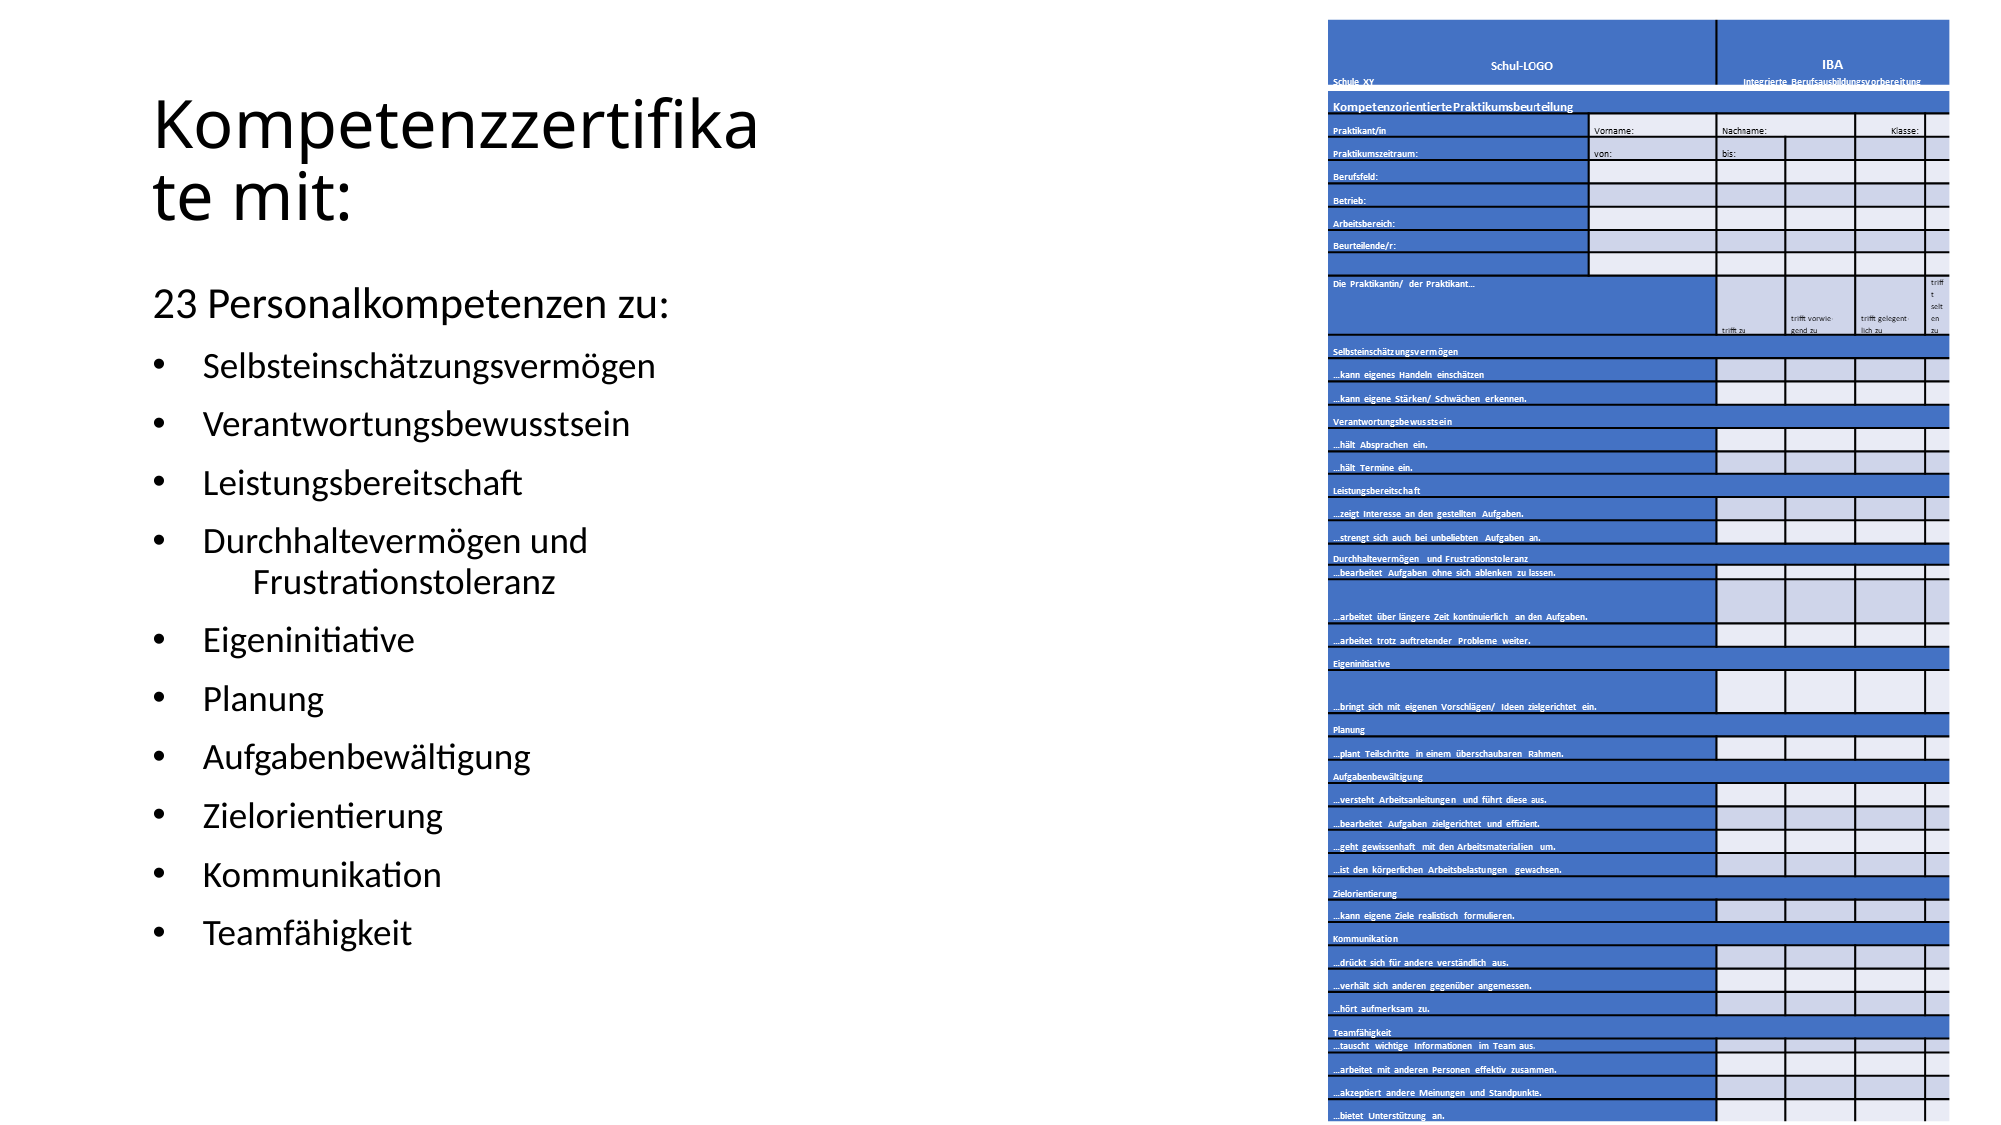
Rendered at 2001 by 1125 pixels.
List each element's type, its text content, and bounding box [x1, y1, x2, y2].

list 23 Personalkompetenzen zu: Selbsteinschätzungsvermögen Verantwortungsbewusstsein Leistungsbereitschaft Durchhaltevermögen und Frustrationstoleranz Eigeninitiative Planung Aufgabenbewältigung Zielorientierung Kommunikation Teamfähigkeit [137, 272, 783, 963]
title Kompetenzzertifikate mit: [137, 75, 783, 243]
picture [1326, 18, 1953, 1125]
